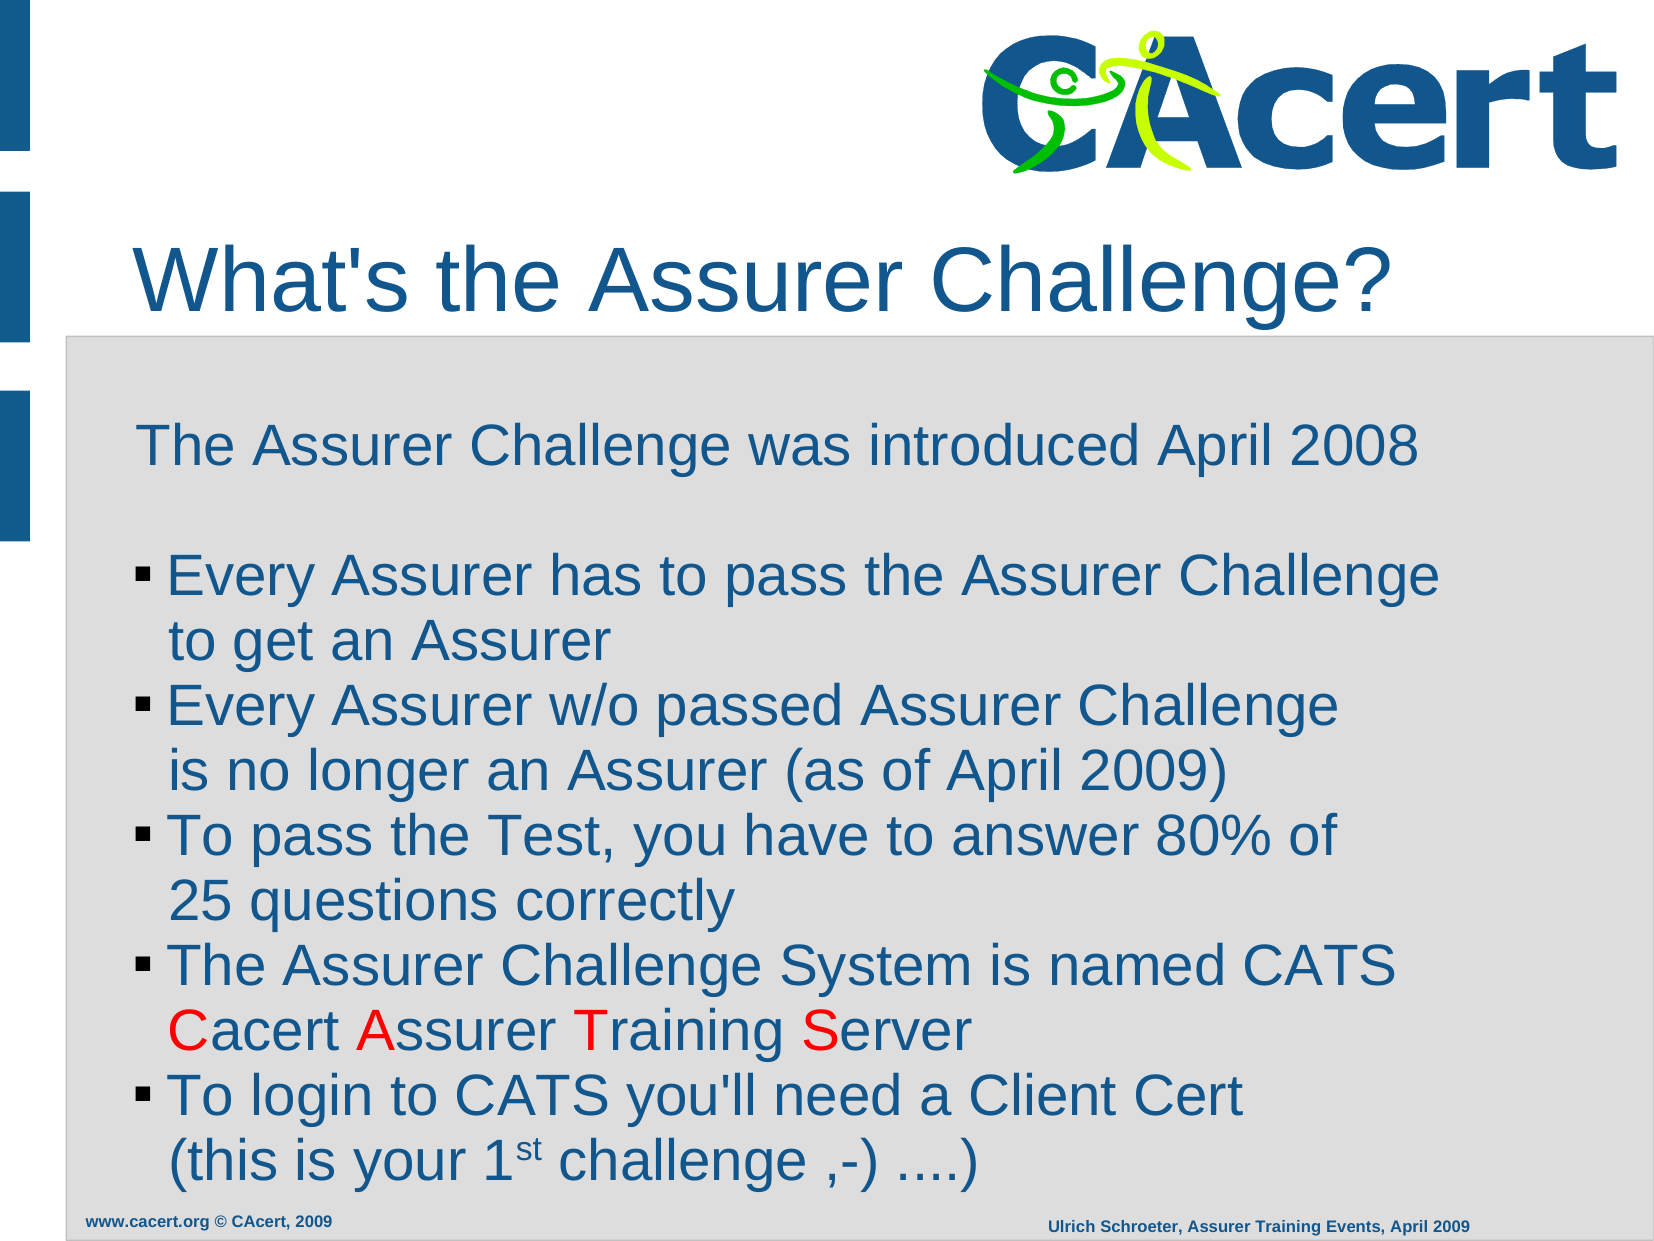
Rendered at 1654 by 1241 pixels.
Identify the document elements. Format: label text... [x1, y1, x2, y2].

text_box What's the Assurer Challenge? [118, 118, 1410, 339]
text_box The Assurer Challenge was introduced April 2008 Every Assurer has to pass the Assurer Challenge to get an Assurer Every Assurer w/o passed Assurer Challenge is no longer an Assurer (as of April 2009) To pass the Test, you have to answer 80% of 25 questions correctly The Assurer Challenge System is named CATS Cacert Assurer Training Server To login to CATS you'll need a Client Cert (this is your 1st challenge ,-) ....) [120, 405, 1458, 1200]
